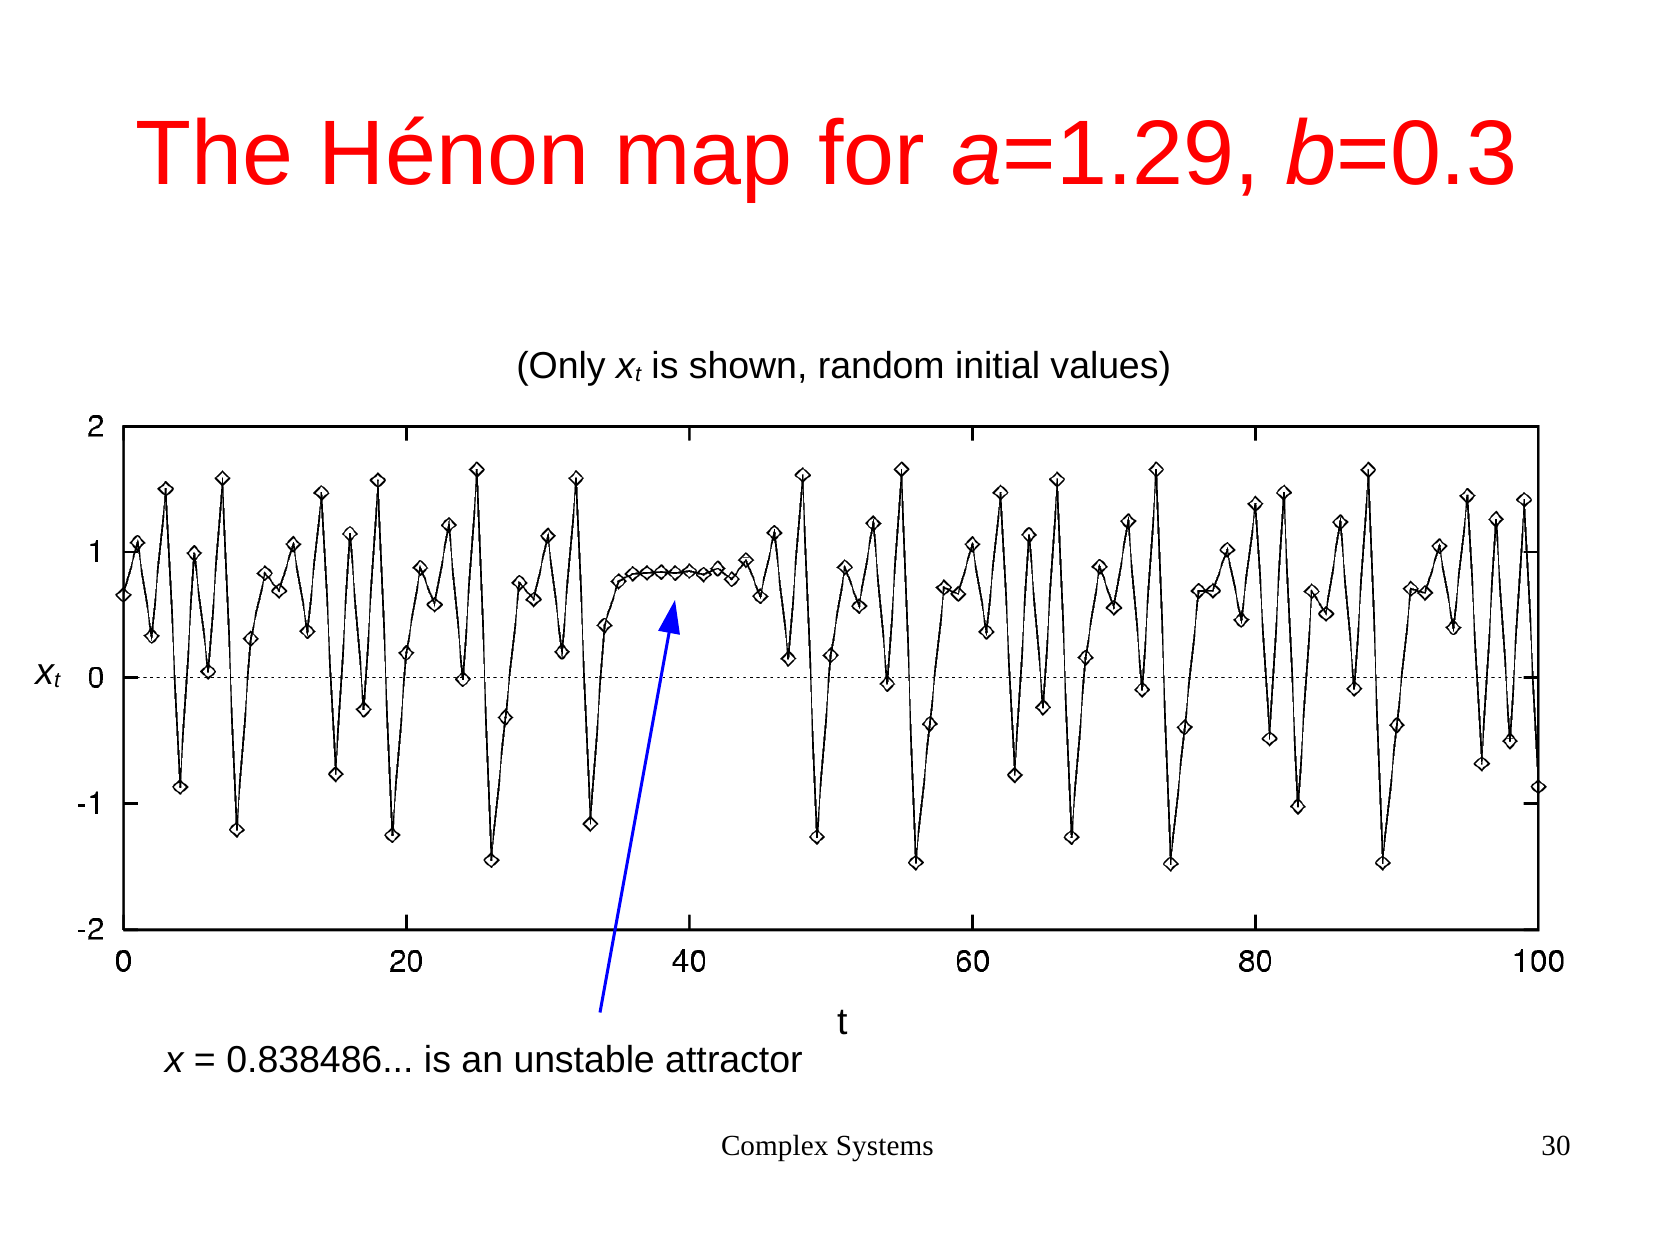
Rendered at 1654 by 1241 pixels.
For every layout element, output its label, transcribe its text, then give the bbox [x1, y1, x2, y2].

text_box (Only xt is shown, random initial values) [487, 337, 1201, 407]
text_box xt [20, 643, 76, 713]
title The Hénon map for a=1.29, b=0.3 [82, 49, 1571, 257]
text_box t [822, 993, 863, 1051]
text_box x = 0.838486... is an unstable attractor [150, 1030, 818, 1088]
picture [75, 412, 1613, 1007]
